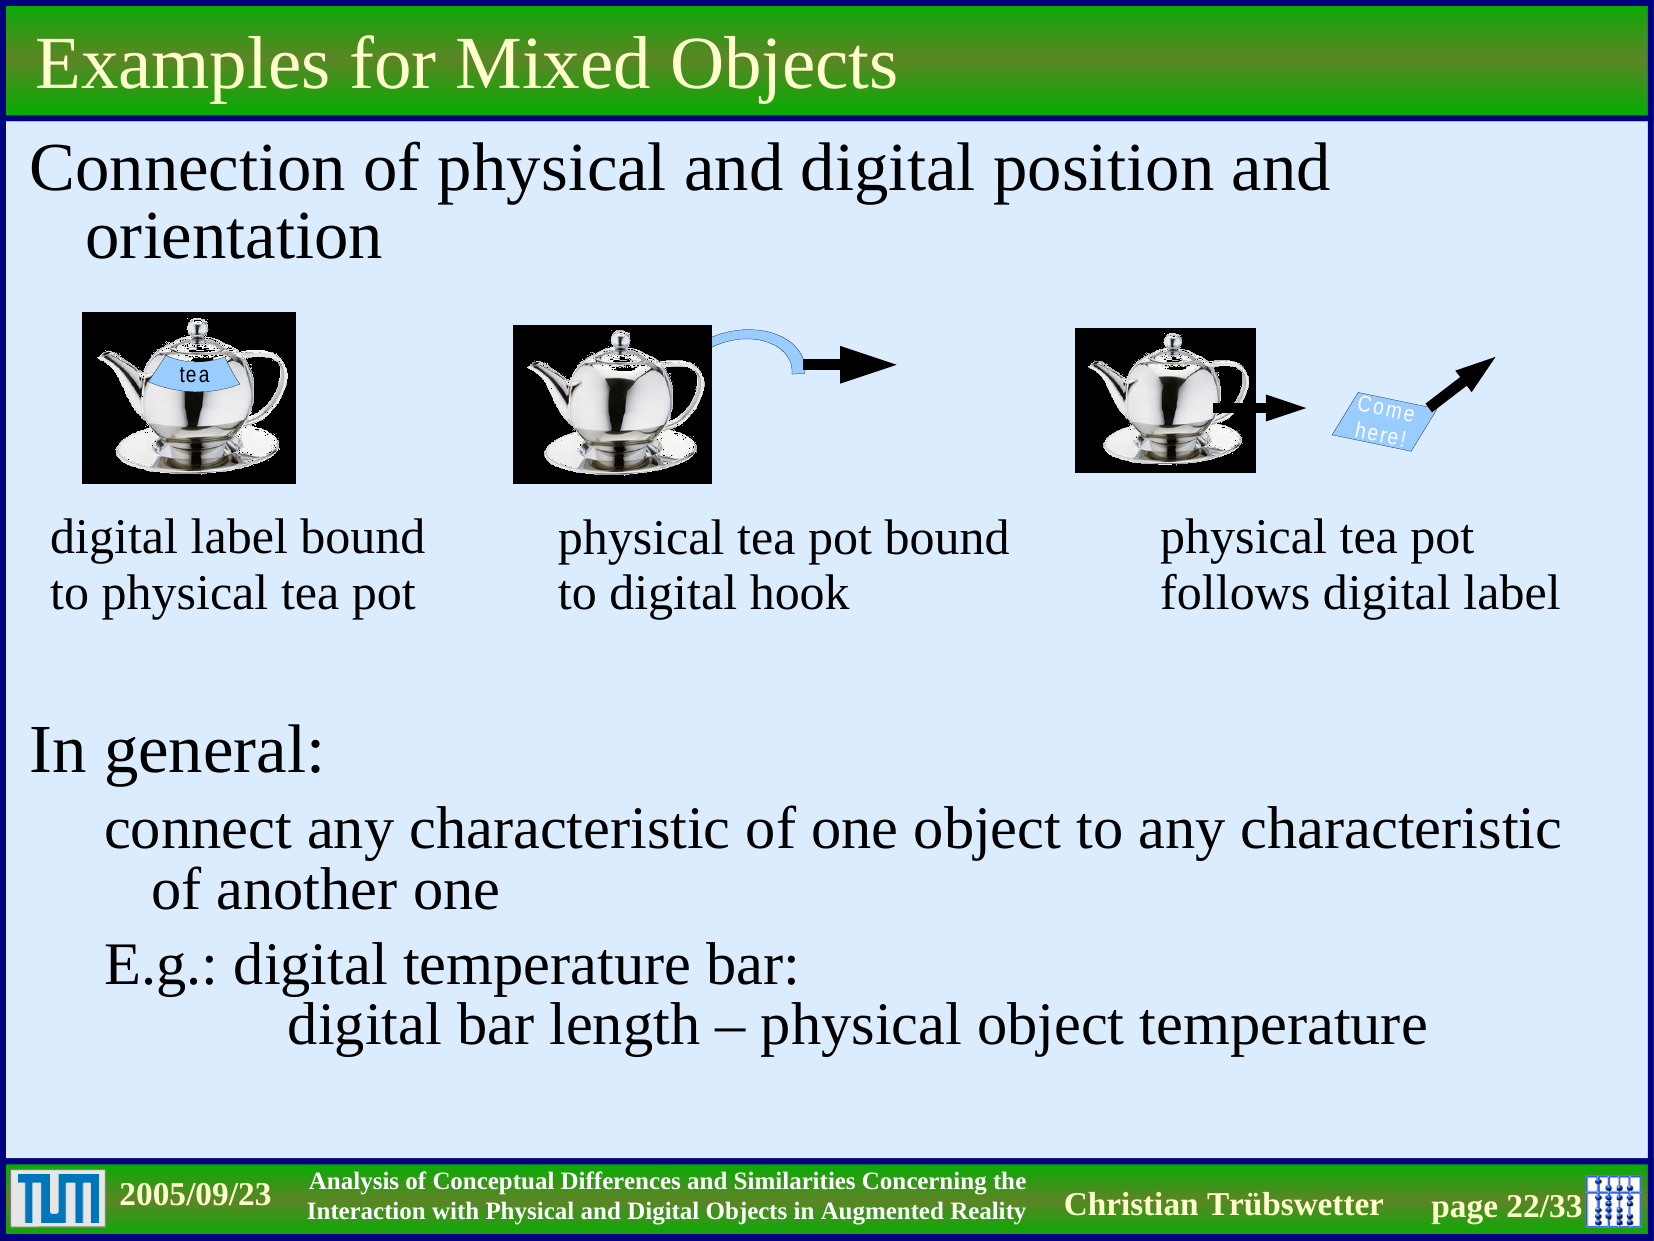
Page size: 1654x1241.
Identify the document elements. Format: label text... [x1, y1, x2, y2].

picture [1585, 1175, 1642, 1228]
text_box physical tea pot follows digital label [1145, 501, 1595, 715]
text_box digital label bound to physical tea pot [35, 501, 485, 715]
title Examples for Mixed Objects [35, 0, 1627, 176]
picture [18, 1174, 99, 1223]
picture [82, 312, 1536, 487]
list Connection of physical and digital position and orientation In general: connect any characteristic of one object to any characteristic of another one E.g.: digital temperature bar: digital bar length – physical object temperature [29, 135, 1619, 1149]
text_box physical tea pot bound to digital hook [543, 502, 1075, 770]
